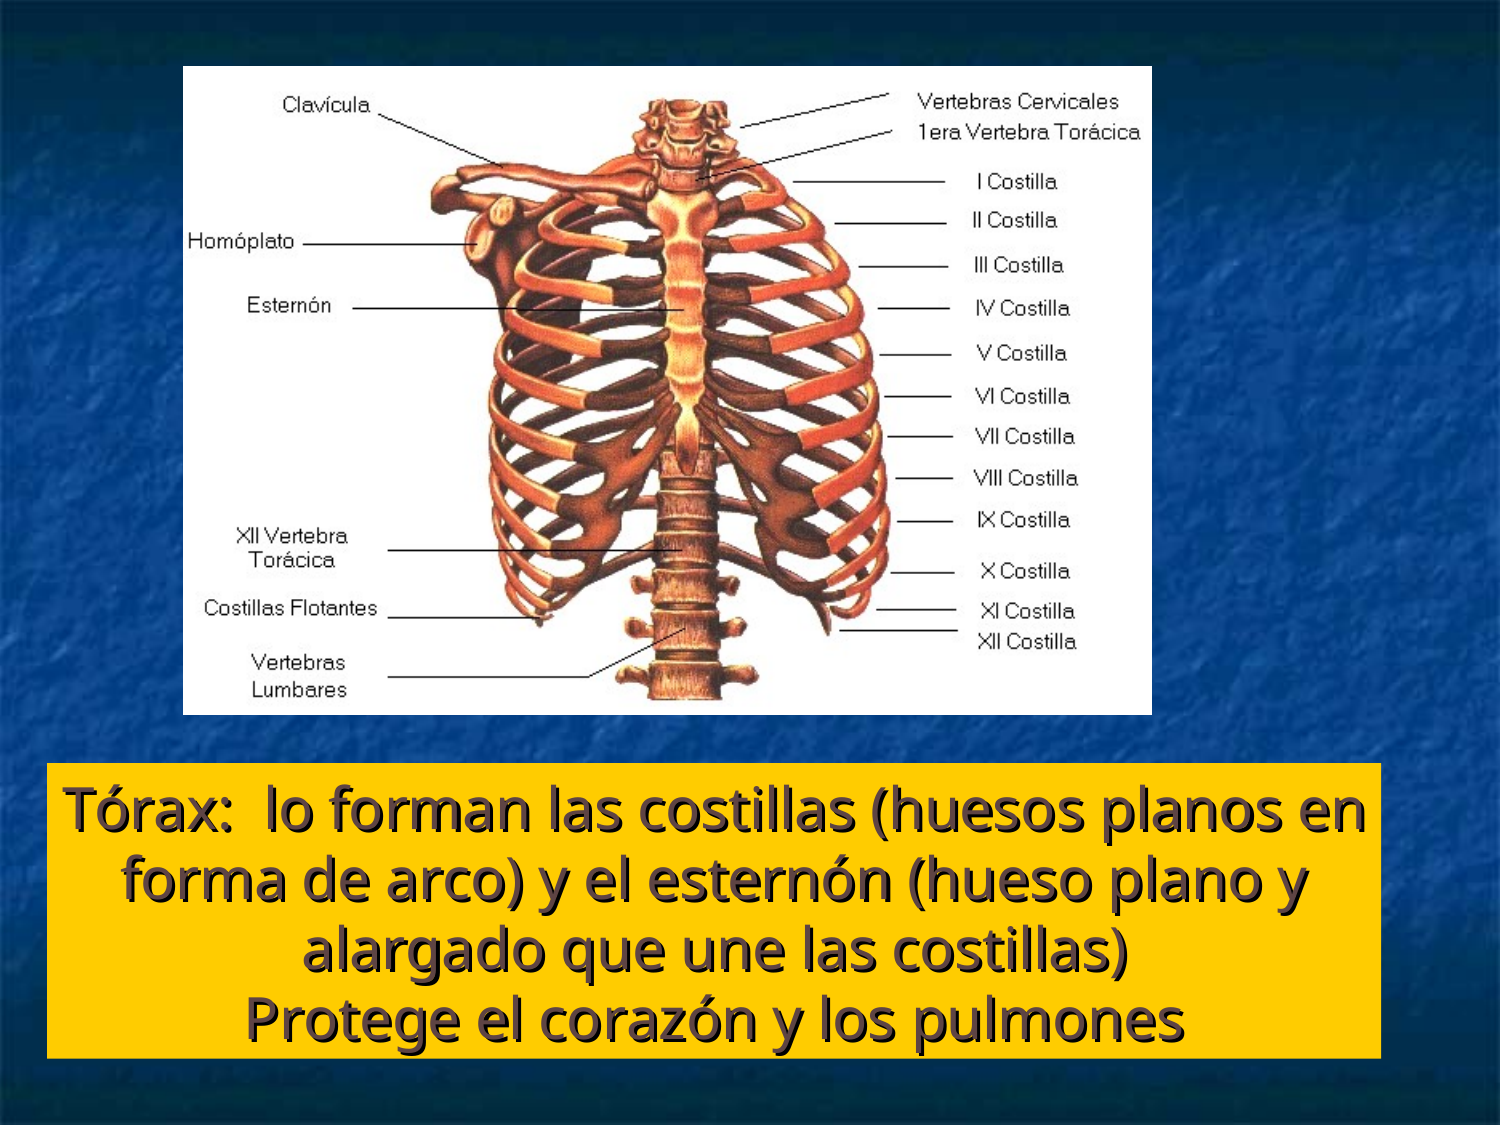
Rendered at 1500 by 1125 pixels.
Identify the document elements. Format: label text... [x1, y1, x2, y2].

text_box Tórax: lo forman las costillas (huesos planos en forma de arco) y el esternón (hueso plano y alargado que une las costillas) Protege el corazón y los pulmones [47, 763, 1382, 1059]
picture [0, 0, 1500, 1125]
